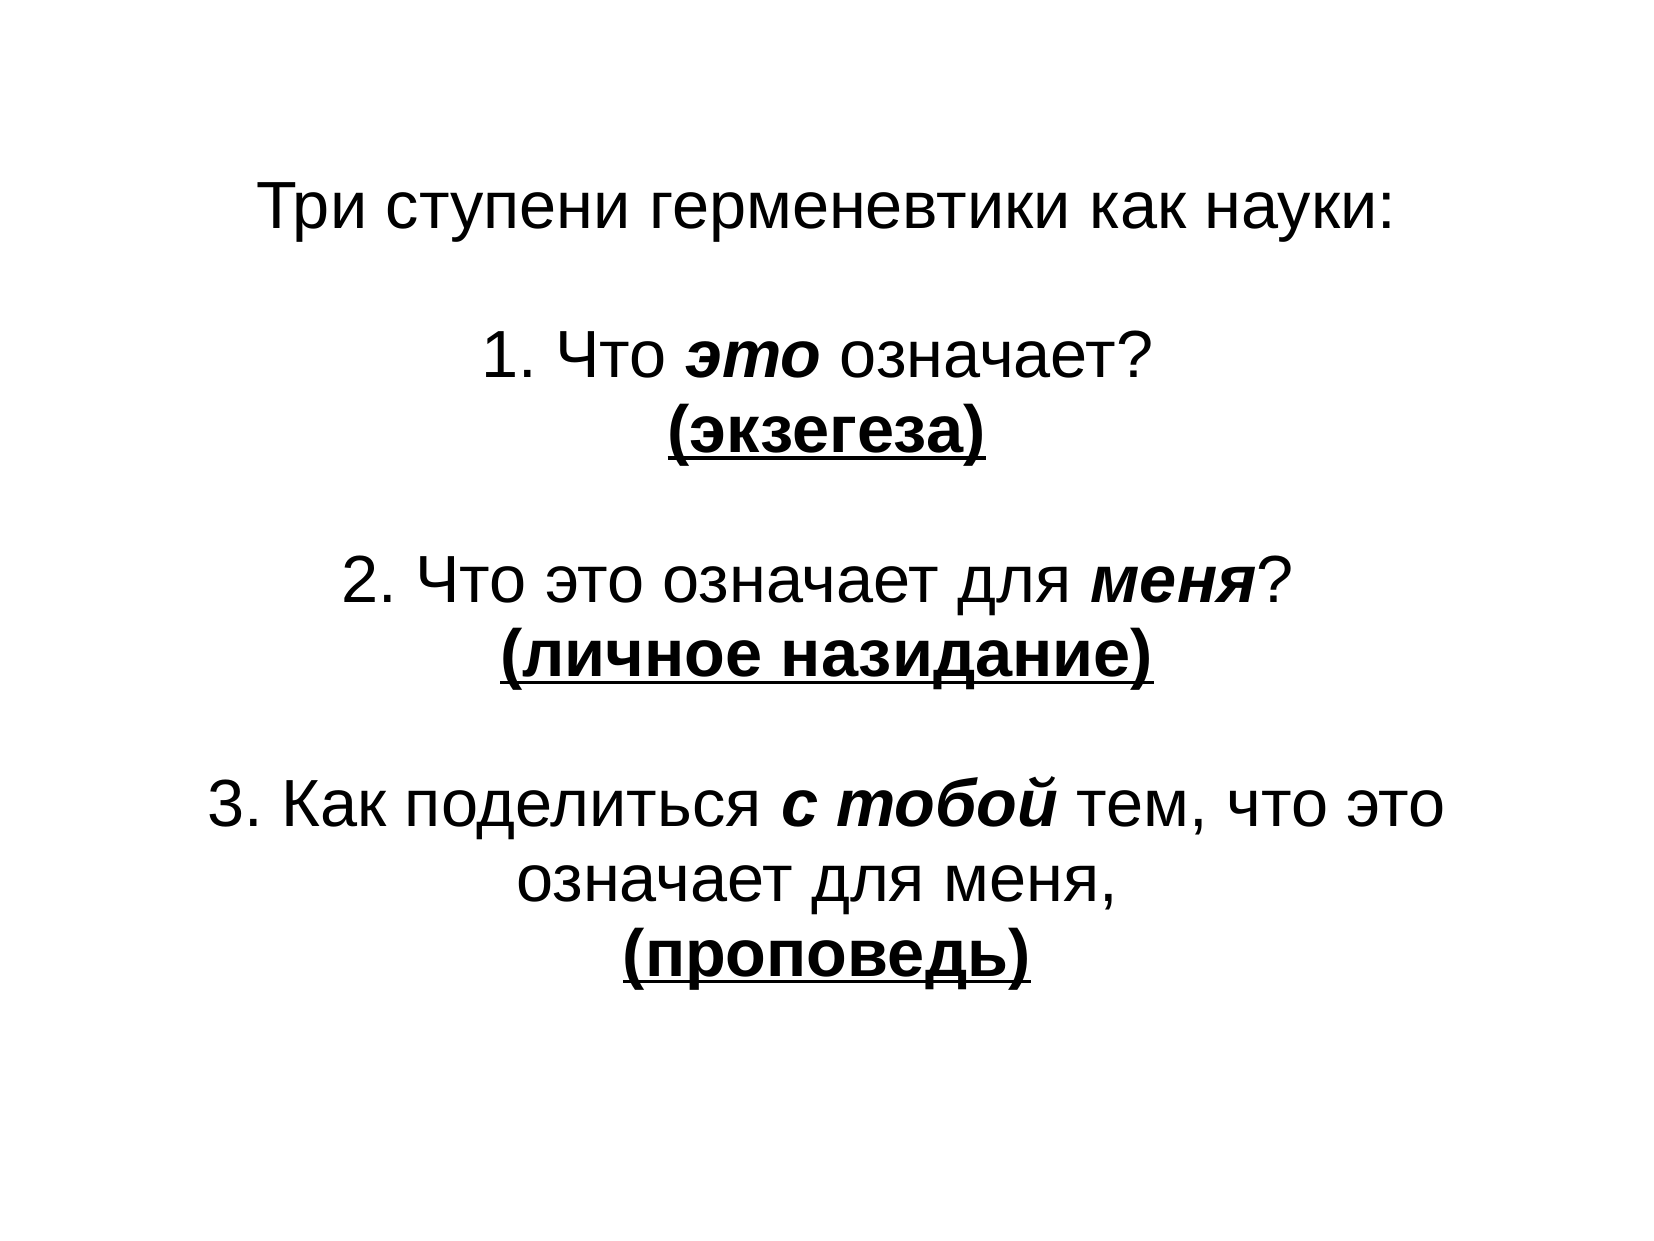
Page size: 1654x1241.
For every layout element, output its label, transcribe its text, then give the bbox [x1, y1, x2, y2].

subtitle Три ступени герменевтики как науки: 1. Что это означает? (экзегеза) 2. Что это означает для меня? (личное назидание) 3. Как поделиться с тобой тем, что это означает для меня, (проповедь) [82, 49, 1571, 1109]
